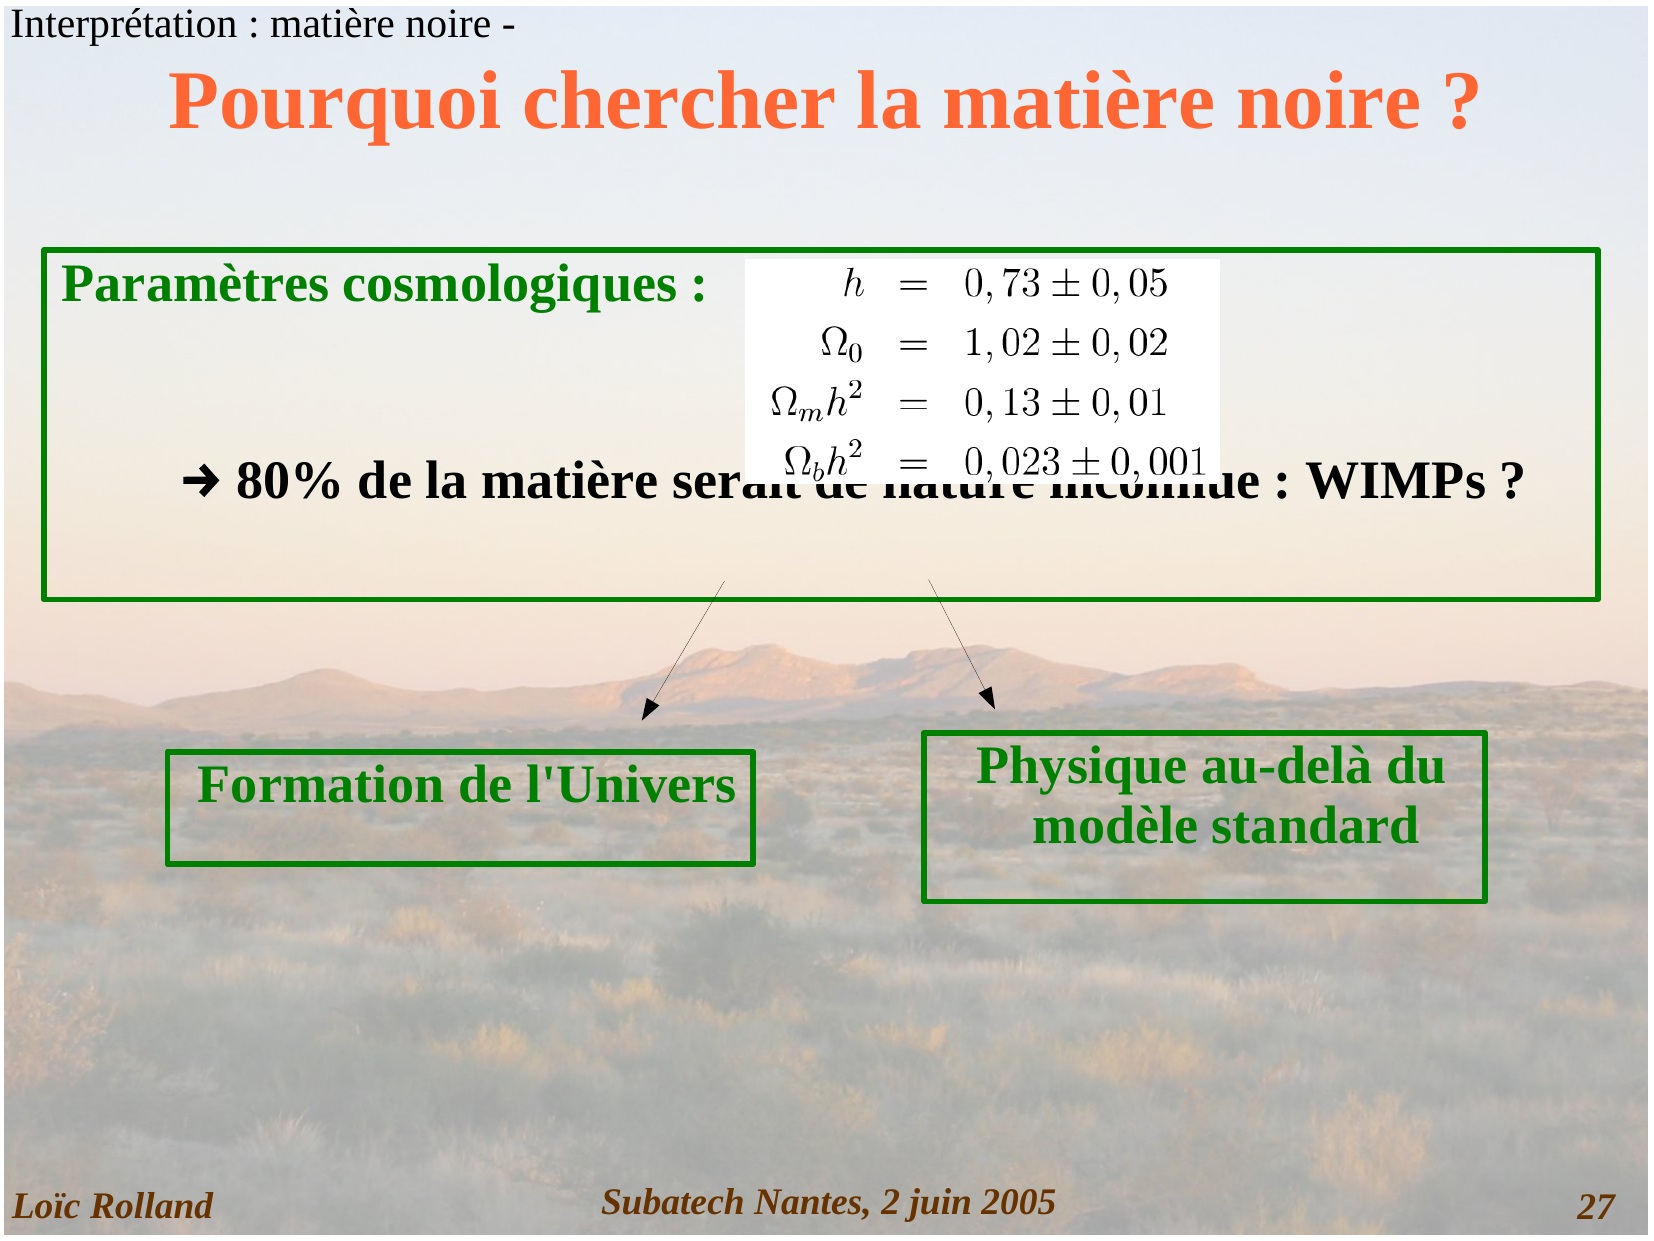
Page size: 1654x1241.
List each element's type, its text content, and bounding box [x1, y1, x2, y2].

list Paramètres cosmologiques : → 80% de la matière serait de nature inconnue : WIMPs ? [43, 249, 1598, 600]
picture [4, 164, 1648, 1235]
text_box Interprétation : matière noire - [0, 0, 1654, 58]
title Pourquoi chercher la matière noire ? [0, 58, 1654, 164]
list Physique au-delà du modèle standard [924, 732, 1485, 902]
list Formation de l'Univers [167, 751, 754, 865]
